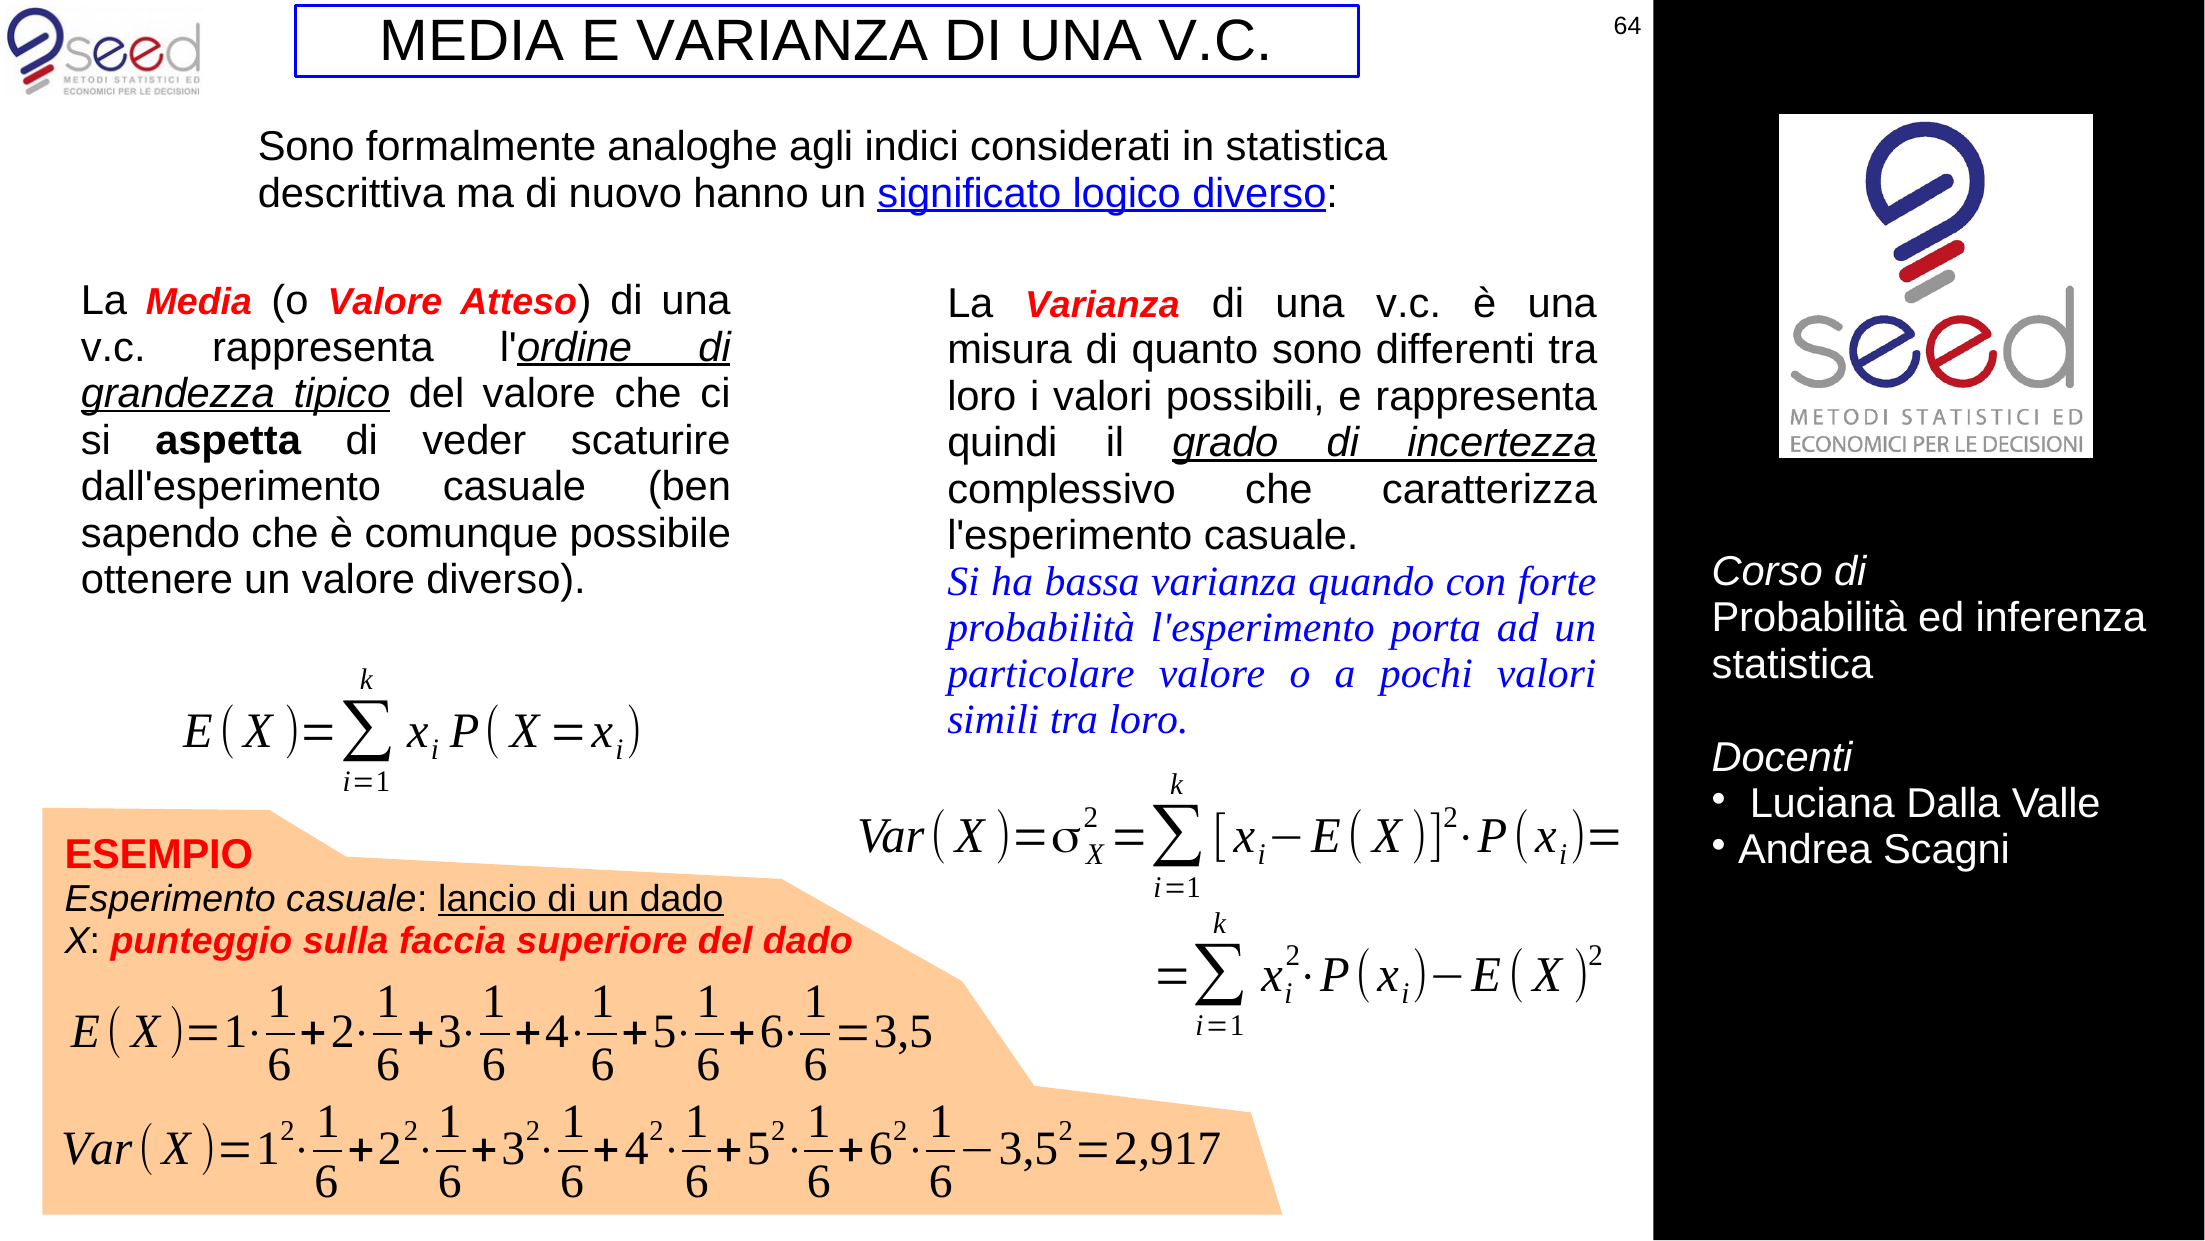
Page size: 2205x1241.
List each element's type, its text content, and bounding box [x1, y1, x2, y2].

text_box Sono formalmente analoghe agli indici considerati in statistica descrittiva ma di nuovo hanno un significato logico diverso: [257, 123, 1412, 217]
text_box La Varianza di una v.c. è una misura di quanto sono differenti tra loro i valori possibili, e rappresenta quindi il grado di incertezza complessivo che caratterizza l'esperimento casuale. Si ha bassa varianza quando con forte probabilità l'esperimento porta ad un particolare valore o a pochi valori simili tra loro. [947, 279, 1597, 768]
picture [1779, 114, 2093, 458]
text_box ESEMPIO Esperimento casuale: lancio di un dado X: punteggio sulla faccia superiore del dado [64, 831, 876, 969]
text_box [42, 807, 1283, 1215]
picture [5, 5, 203, 98]
chart [54, 768, 1635, 1210]
chart [173, 663, 650, 800]
text_box La Media (o Valore Atteso) di una v.c. rappresenta l'ordine di grandezza tipico del valore che ci si aspetta di veder scaturire dall'esperimento casuale (ben sapendo che è comunque possibile ottenere un valore diverso). [80, 277, 731, 663]
text_box MEDIA E VARIANZA DI UNA V.C. [295, 5, 1359, 77]
